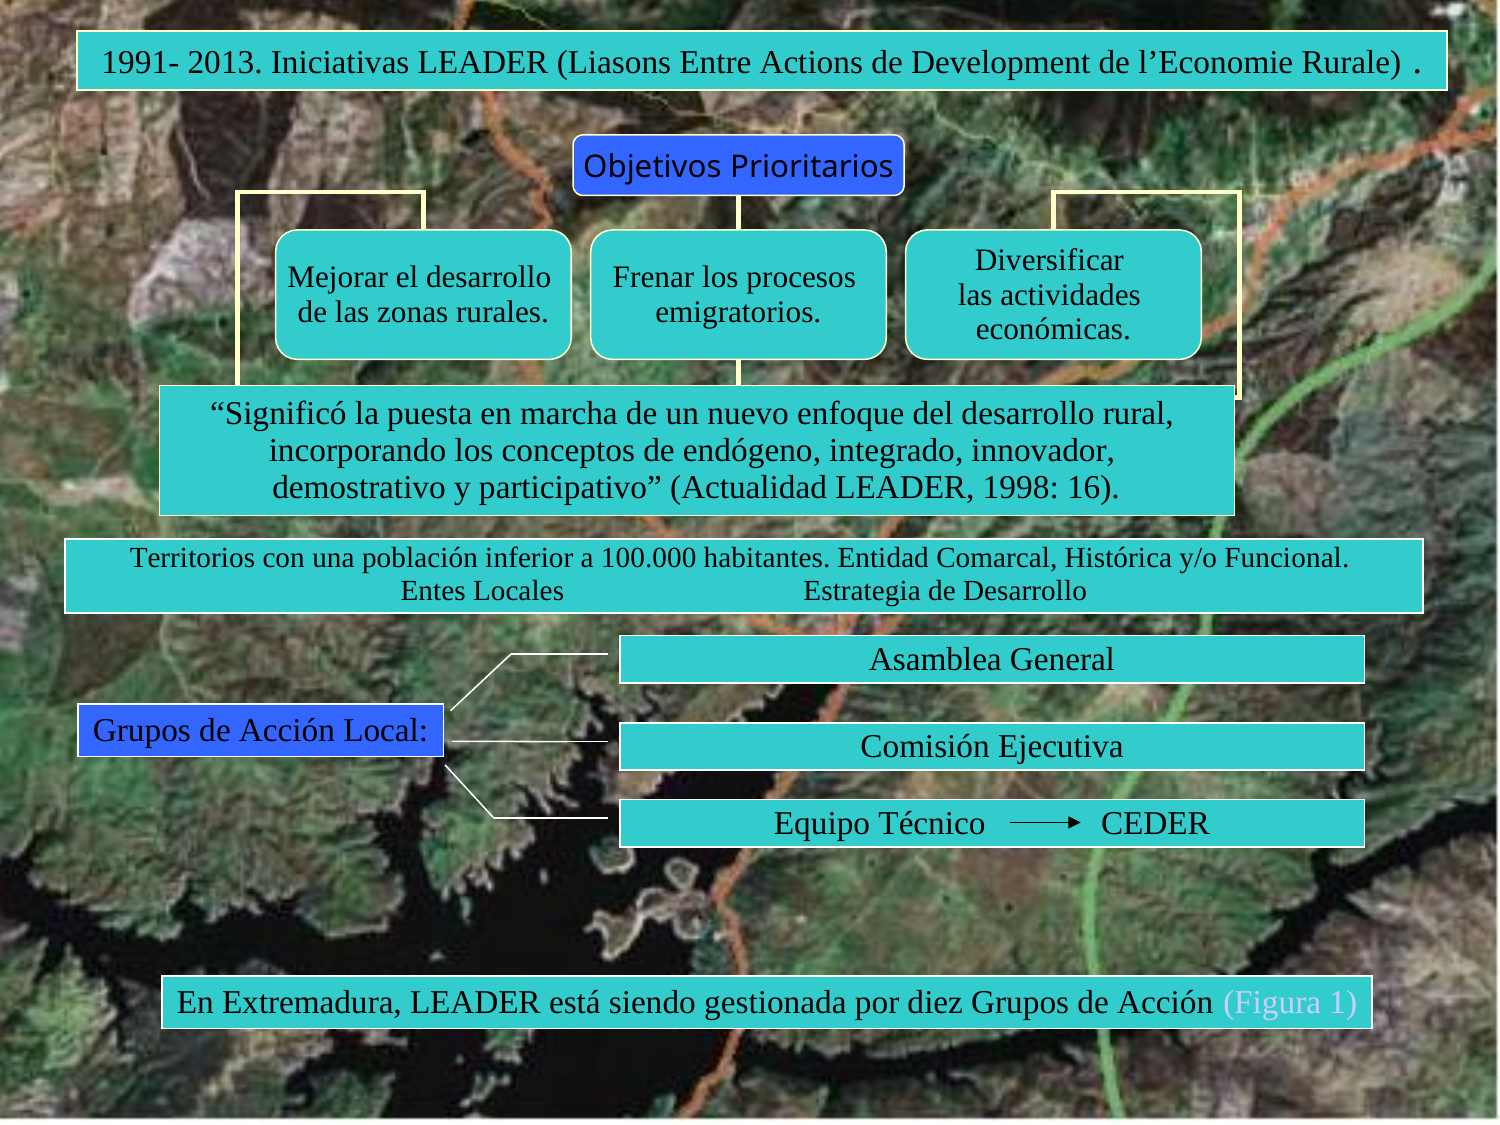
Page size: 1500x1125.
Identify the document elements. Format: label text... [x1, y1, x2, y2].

text_box “Significó la puesta en marcha de un nuevo enfoque del desarrollo rural, incorporando los conceptos de endógeno, integrado, innovador, demostrativo y participativo” (Actualidad LEADER, 1998: 16). [159, 385, 1235, 516]
text_box Objetivos Prioritarios [573, 134, 905, 196]
text_box Comisión Ejecutiva [620, 723, 1364, 770]
text_box 1991- 2013. Iniciativas LEADER (Liasons Entre Actions de Development de l’Economie Rurale) . [76, 30, 1447, 91]
picture [0, 0, 1500, 1125]
text_box Mejorar el desarrollo de las zonas rurales. [275, 229, 572, 360]
text_box Asamblea General [620, 635, 1364, 683]
text_box Frenar los procesos emigratorios. [590, 229, 887, 360]
text_box Territorios con una población inferior a 100.000 habitantes. Entidad Comarcal, Histórica y/o Funcional. Entes Locales Estrategia de Desarrollo [64, 538, 1424, 613]
text_box En Extremadura, LEADER está siendo gestionada por diez Grupos de Acción (Figura 1) [162, 976, 1373, 1029]
text_box Grupos de Acción Local: [78, 704, 444, 757]
text_box Equipo Técnico CEDER [620, 799, 1364, 847]
text_box Diversificar las actividades económicas. [905, 229, 1202, 360]
